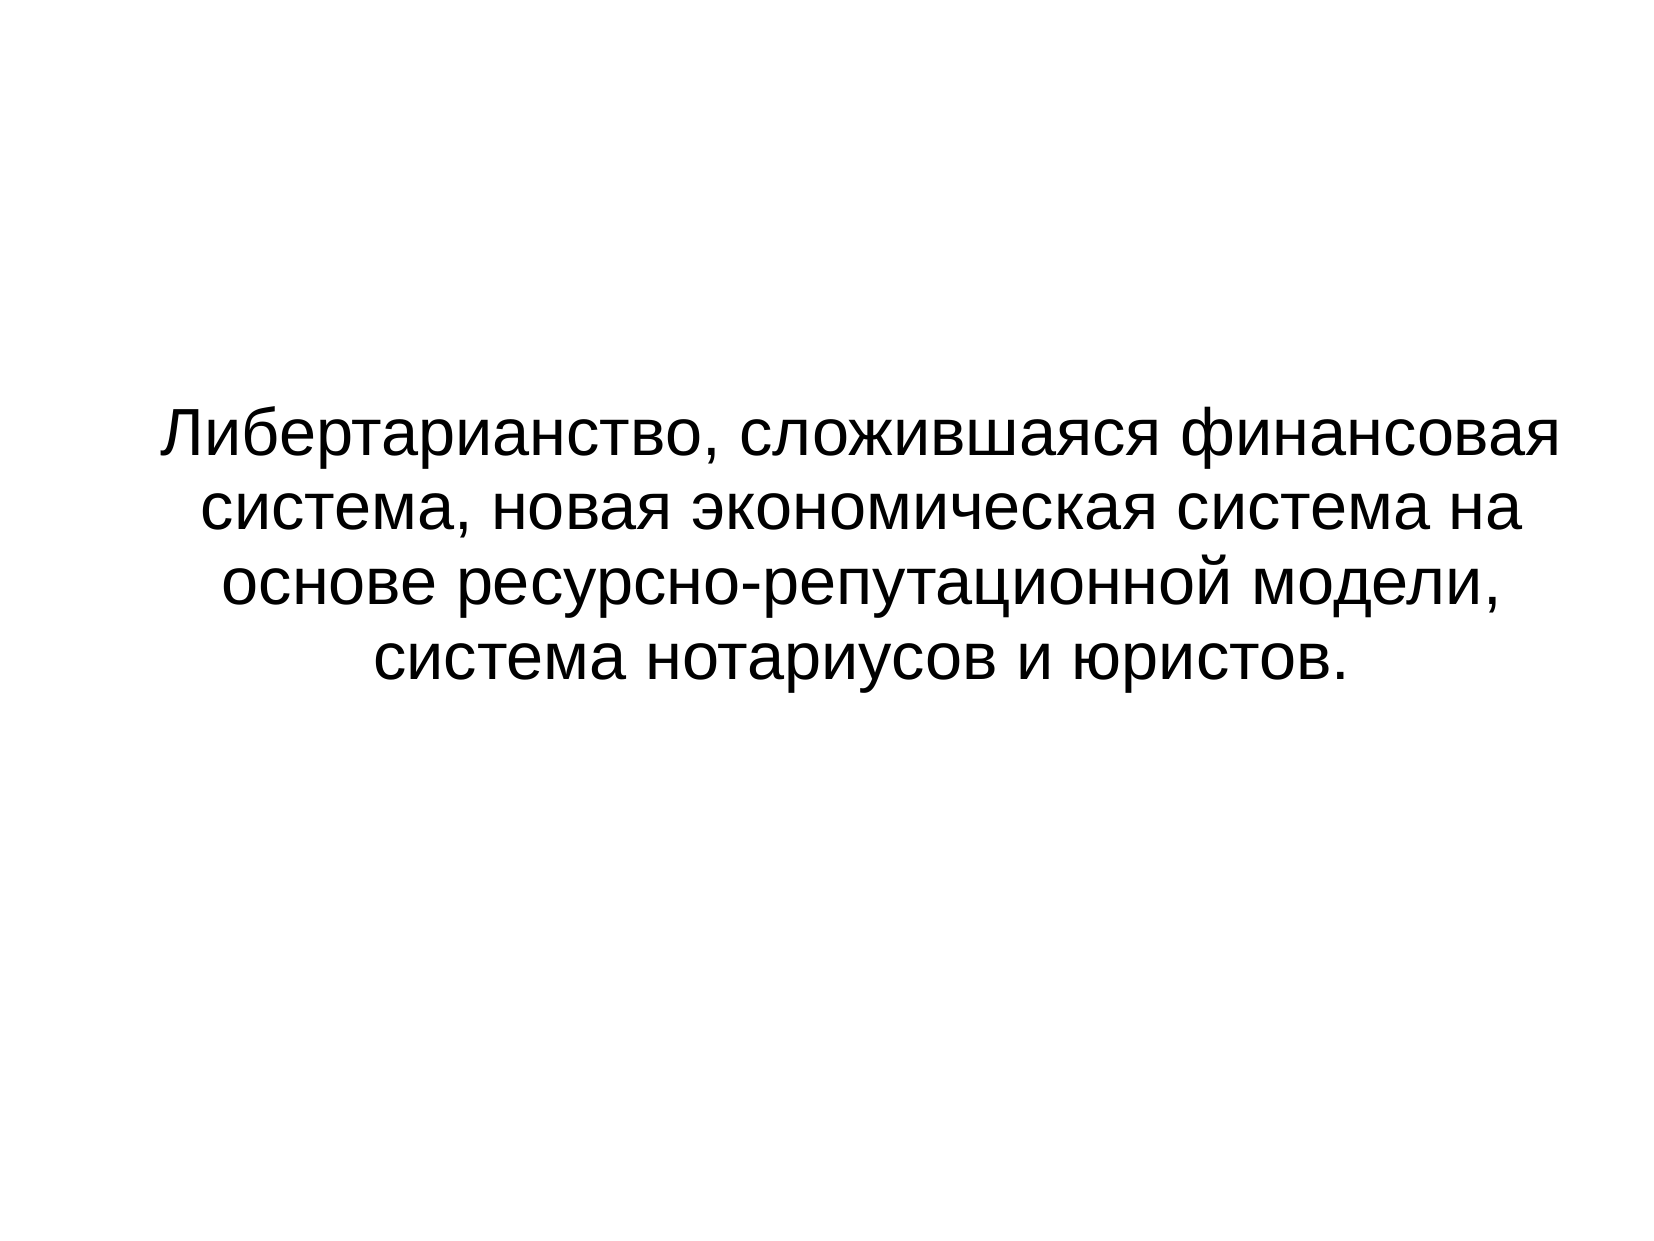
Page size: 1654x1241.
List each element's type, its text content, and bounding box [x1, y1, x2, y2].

list Либертарианство, сложившаяся финансовая система, новая экономическая система на основе ресурсно-репутационной модели, система нотариусов и юристов. [82, 290, 1571, 1010]
